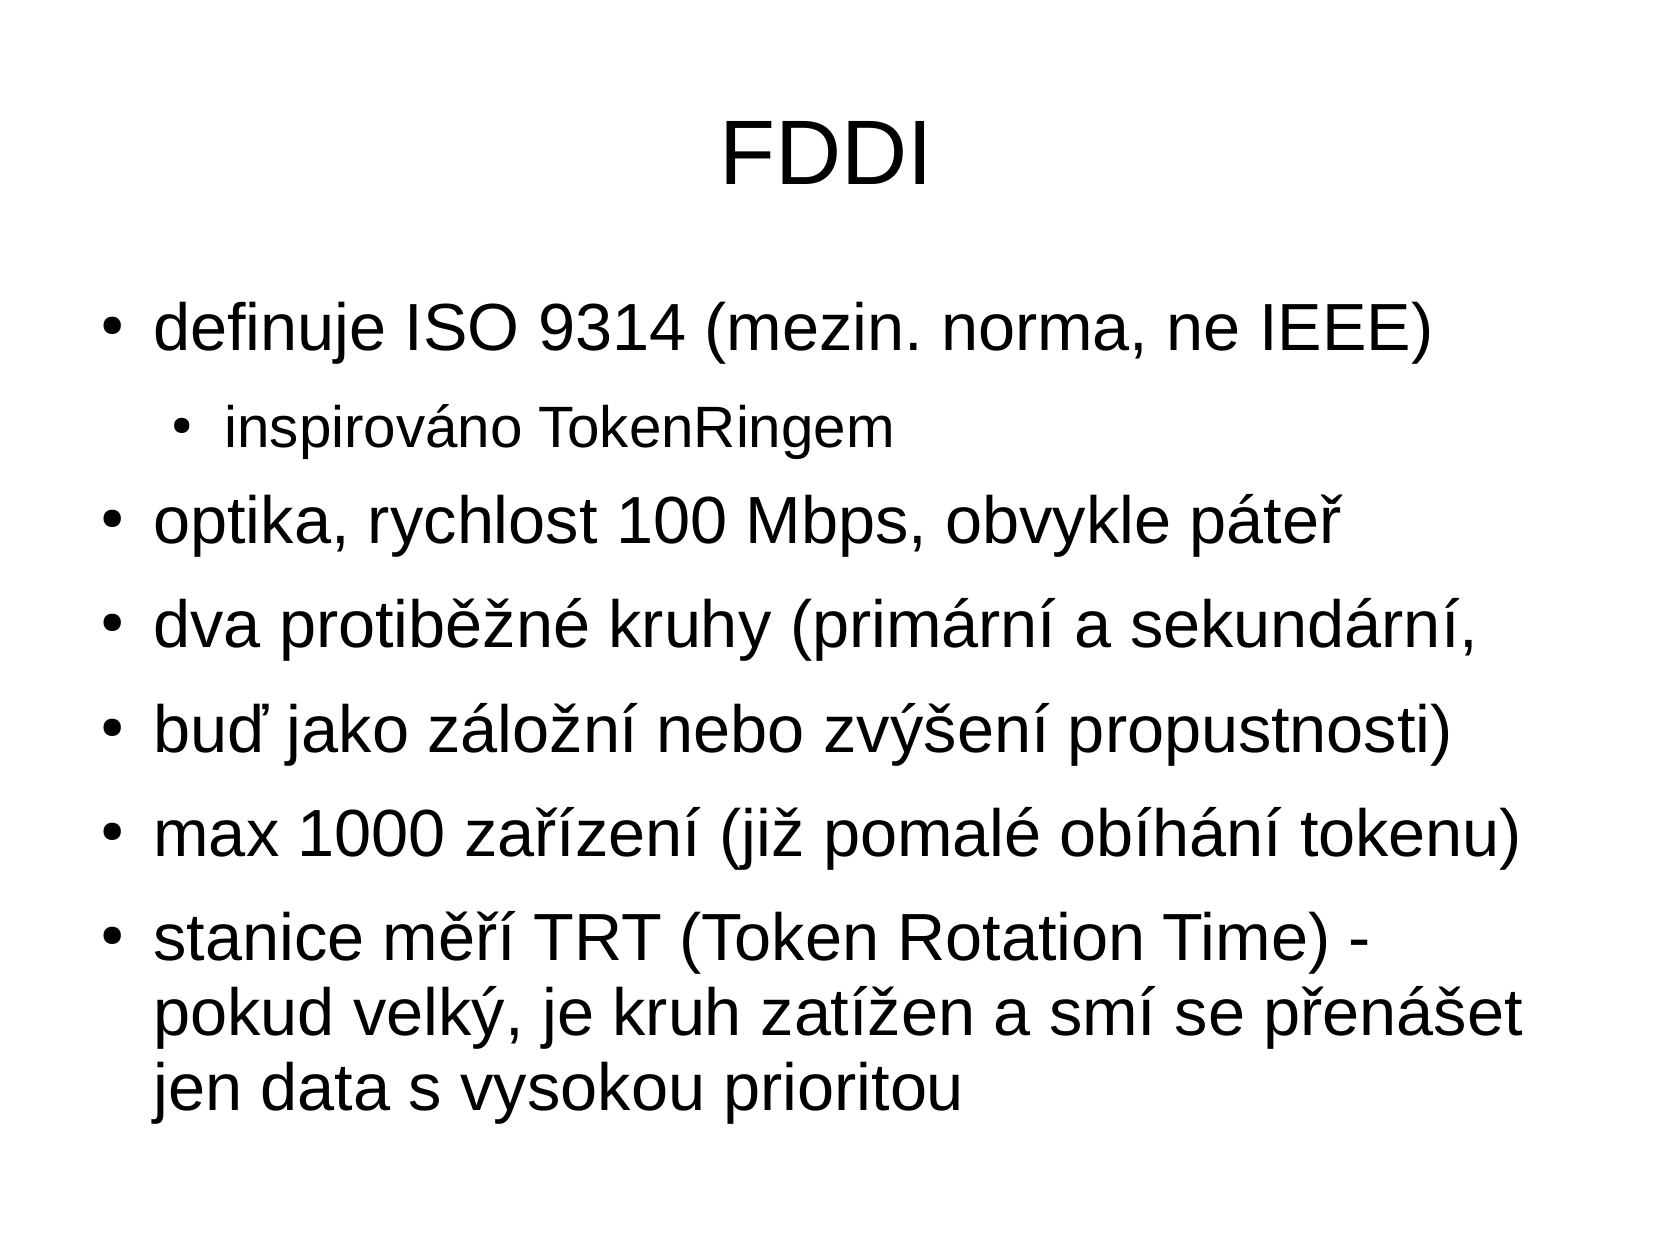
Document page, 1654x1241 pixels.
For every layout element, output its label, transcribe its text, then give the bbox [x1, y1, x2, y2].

list definuje ISO 9314 (mezin. norma, ne IEEE) inspirováno TokenRingem optika, rychlost 100 Mbps, obvykle páteř dva protiběžné kruhy (primární a sekundární, buď jako záložní nebo zvýšení propustnosti) max 1000 zařízení (již pomalé obíhání tokenu) stanice měří TRT (Token Rotation Time) - pokud velký, je kruh zatížen a smí se přenášet jen data s vysokou prioritou [82, 290, 1571, 1125]
title FDDI [82, 56, 1571, 250]
